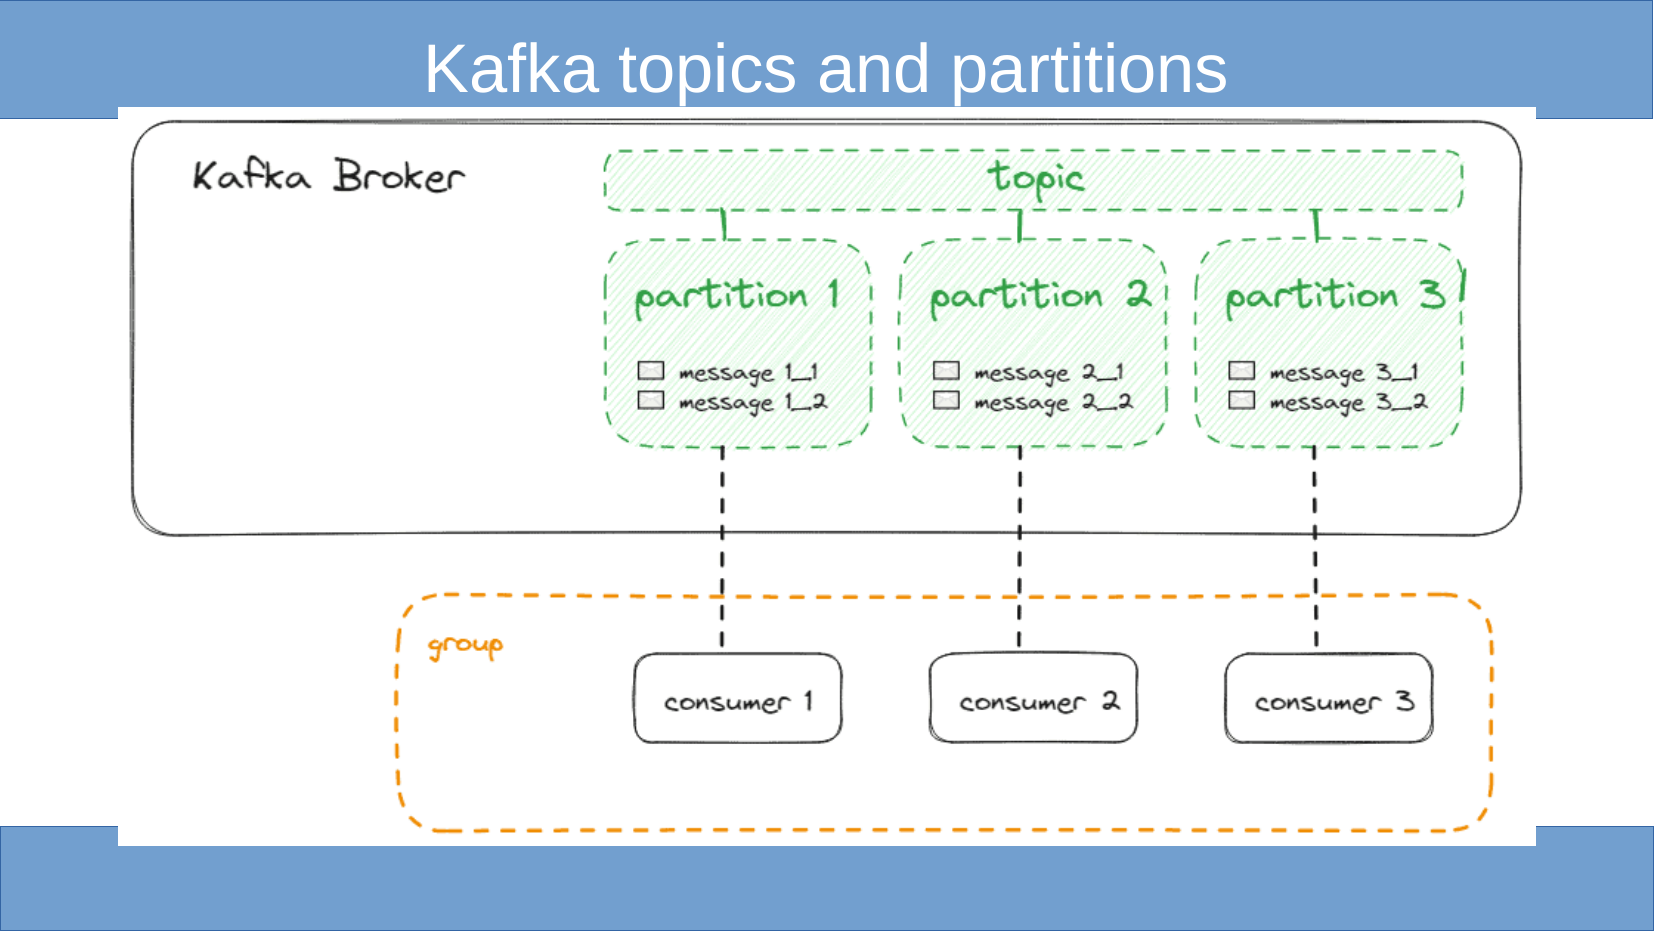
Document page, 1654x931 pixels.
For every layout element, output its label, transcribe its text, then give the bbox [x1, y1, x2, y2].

title Kafka topics and partitions [59, 29, 1595, 108]
picture [118, 107, 1536, 847]
